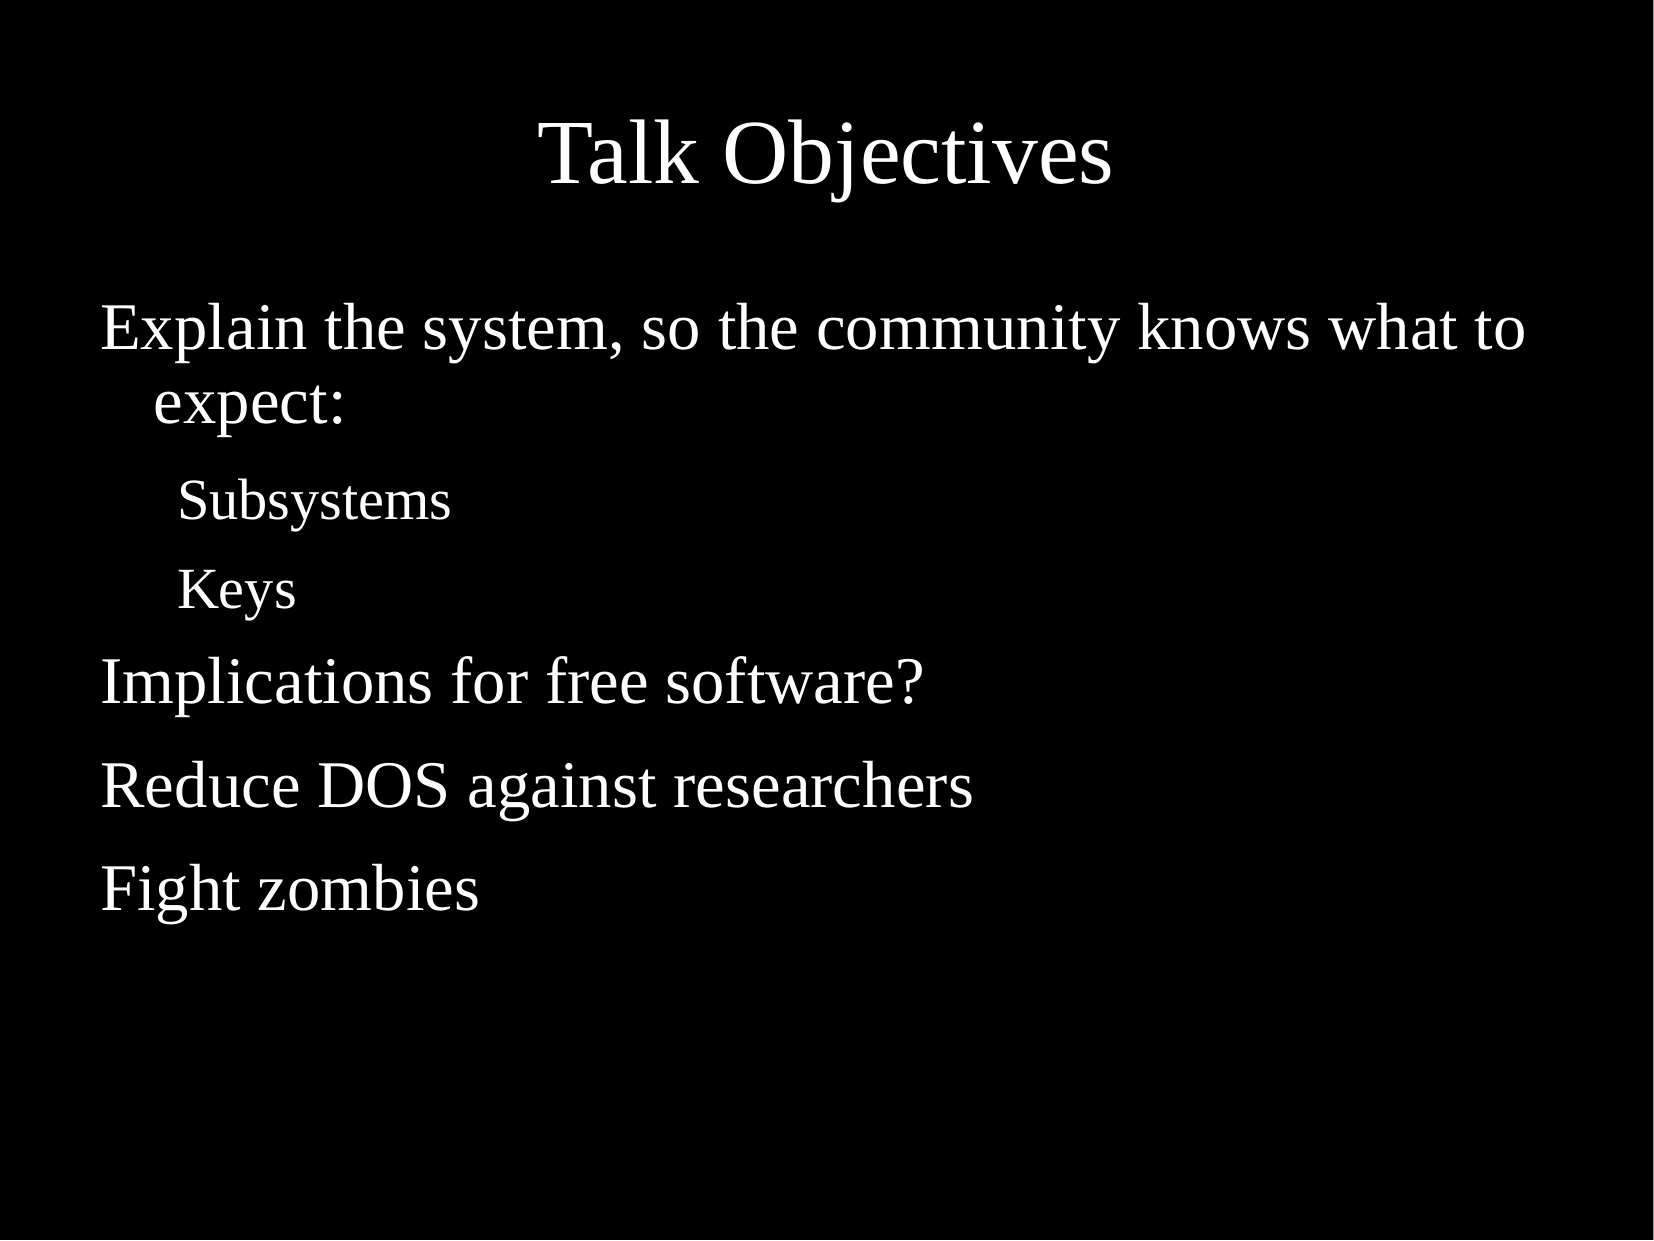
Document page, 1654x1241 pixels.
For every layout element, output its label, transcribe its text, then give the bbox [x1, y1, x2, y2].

list Explain the system, so the community knows what to expect: Subsystems Keys Implications for free software? Reduce DOS against researchers Fight zombies [82, 290, 1571, 1094]
title Talk Objectives [82, 56, 1571, 250]
